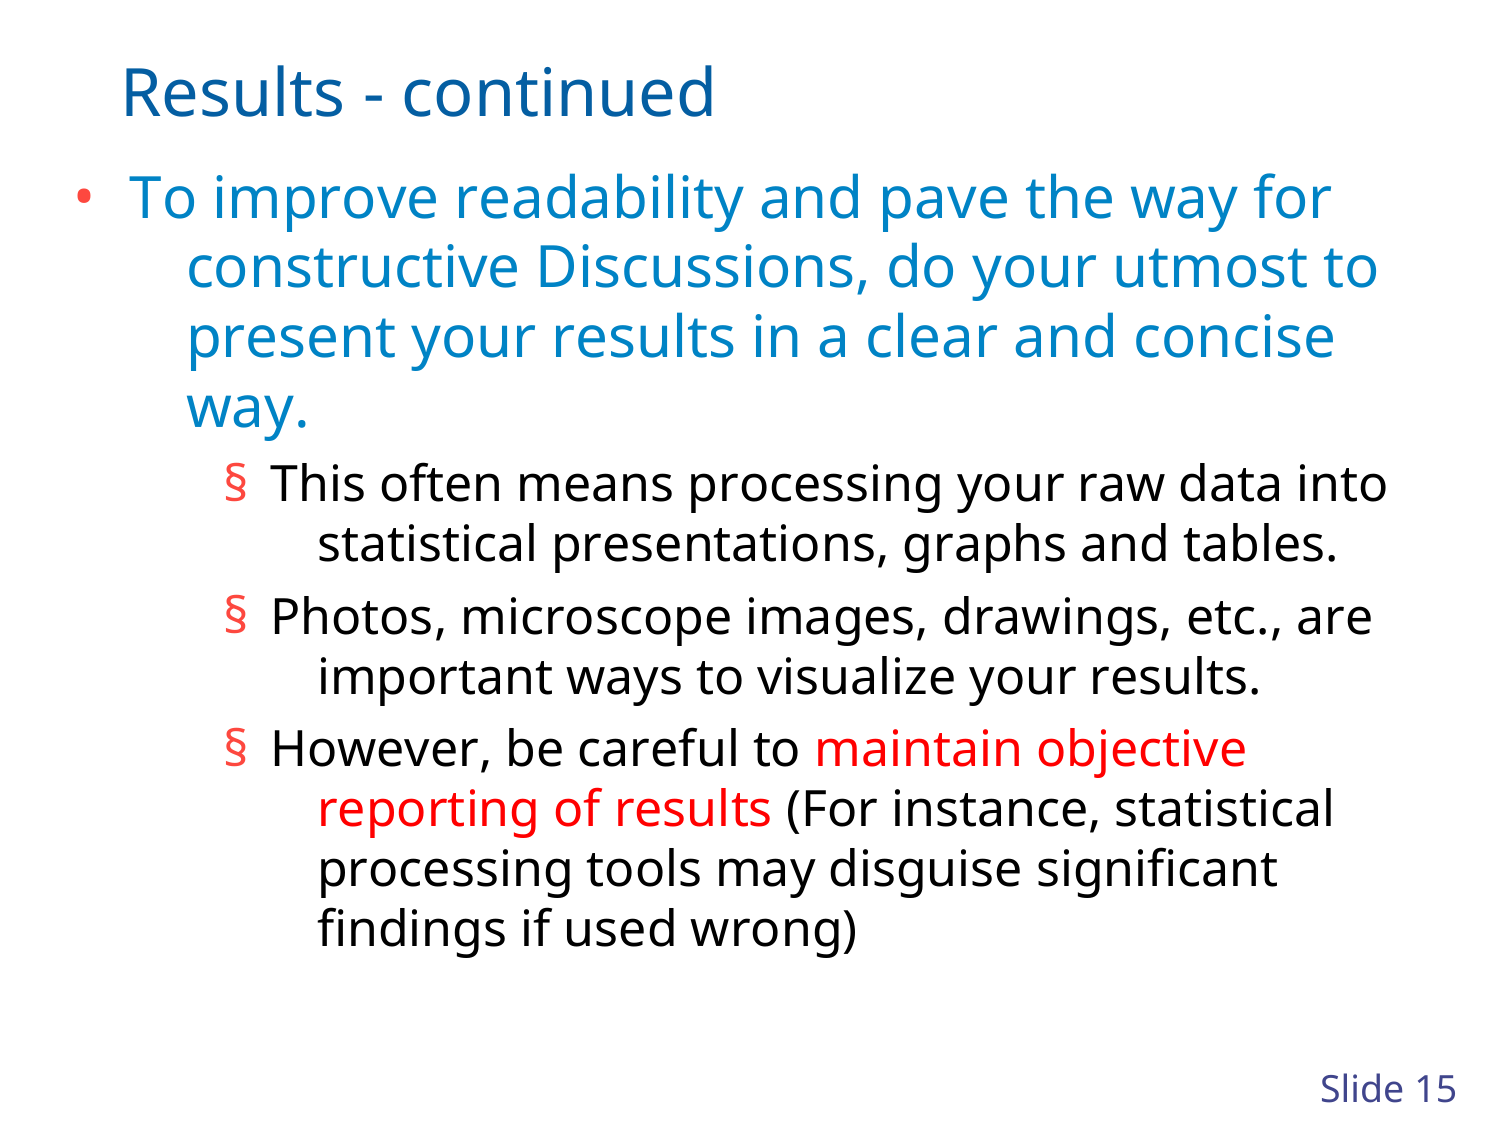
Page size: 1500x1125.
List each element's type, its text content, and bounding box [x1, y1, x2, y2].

list To improve readability and pave the way for constructive Discussions, do your utmost to present your results in a clear and concise way. This often means processing your raw data into statistical presentations, graphs and tables. Photos, microscope images, drawings, etc., are important ways to visualize your results. However, be careful to maintain objective reporting of results (For instance, statistical processing tools may disguise significant findings if used wrong) [58, 152, 1442, 1008]
title Results - continued [105, 23, 1413, 138]
